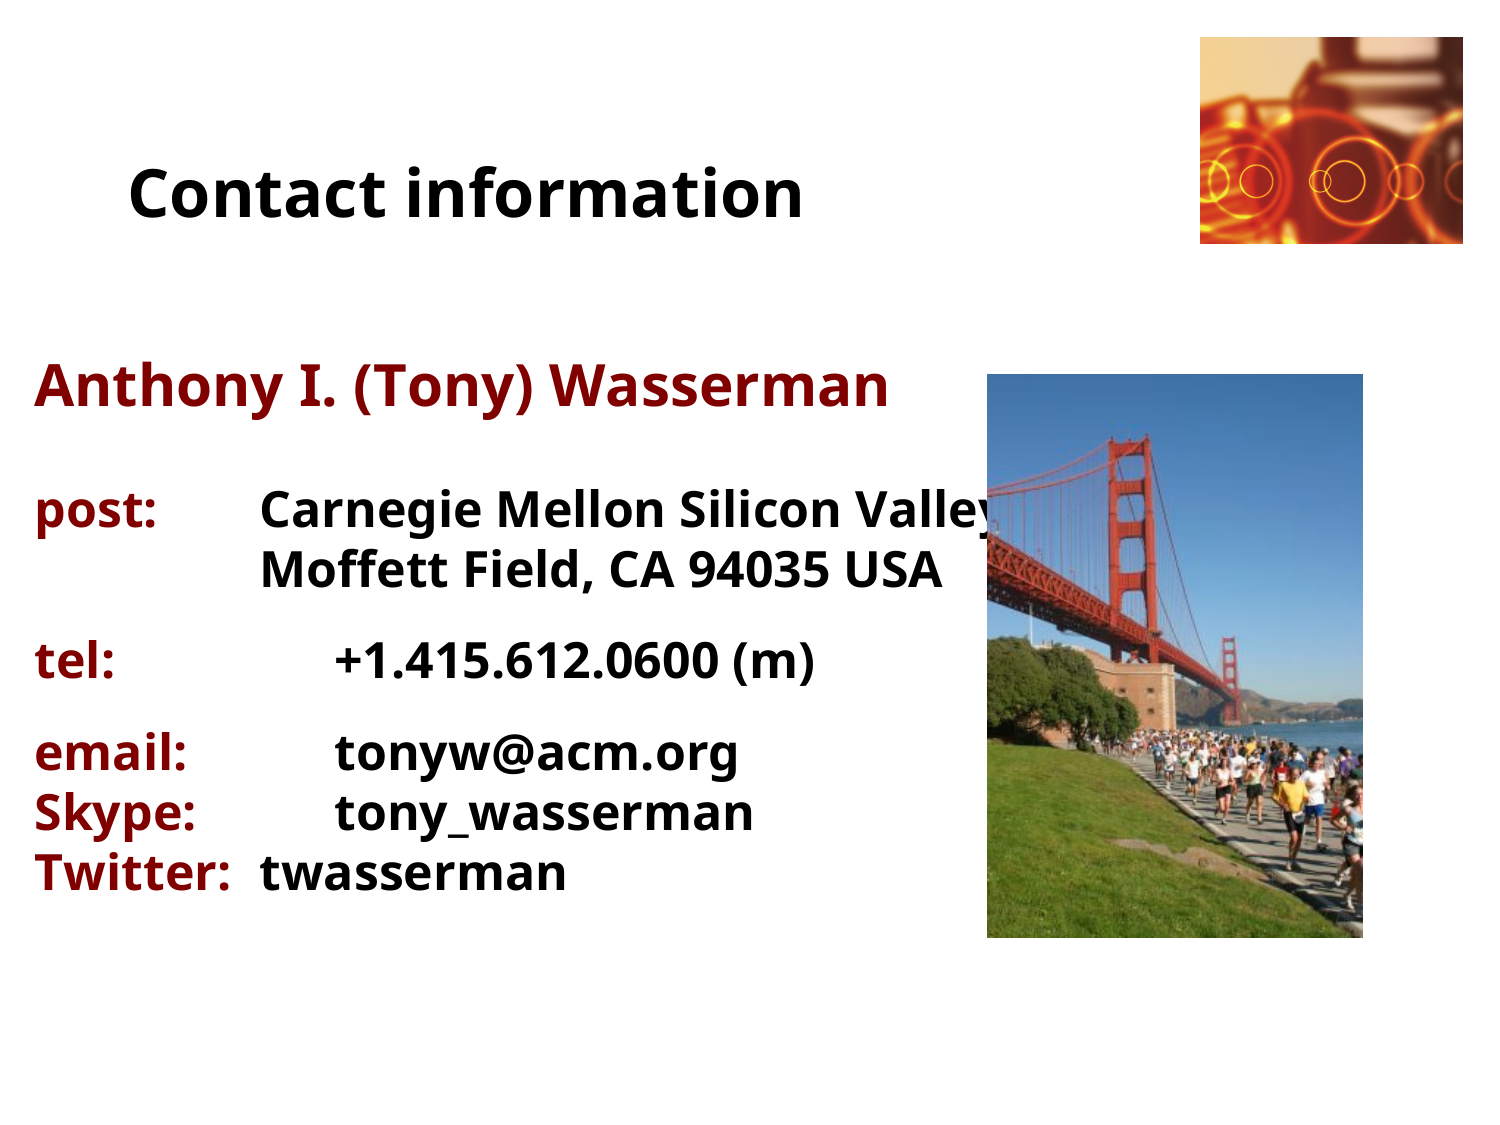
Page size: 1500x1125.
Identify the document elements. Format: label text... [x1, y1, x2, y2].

text_box Anthony I. (Tony) Wasserman post: Carnegie Mellon Silicon Valley Moffett Field, CA 94035 USA tel: +1.415.612.0600 (m) email: tonyw@acm.org Skype: tony_wasserman Twitter: twasserman [19, 340, 1023, 909]
picture [987, 374, 1363, 938]
title Contact information [112, 99, 1388, 288]
picture [1200, 37, 1463, 244]
